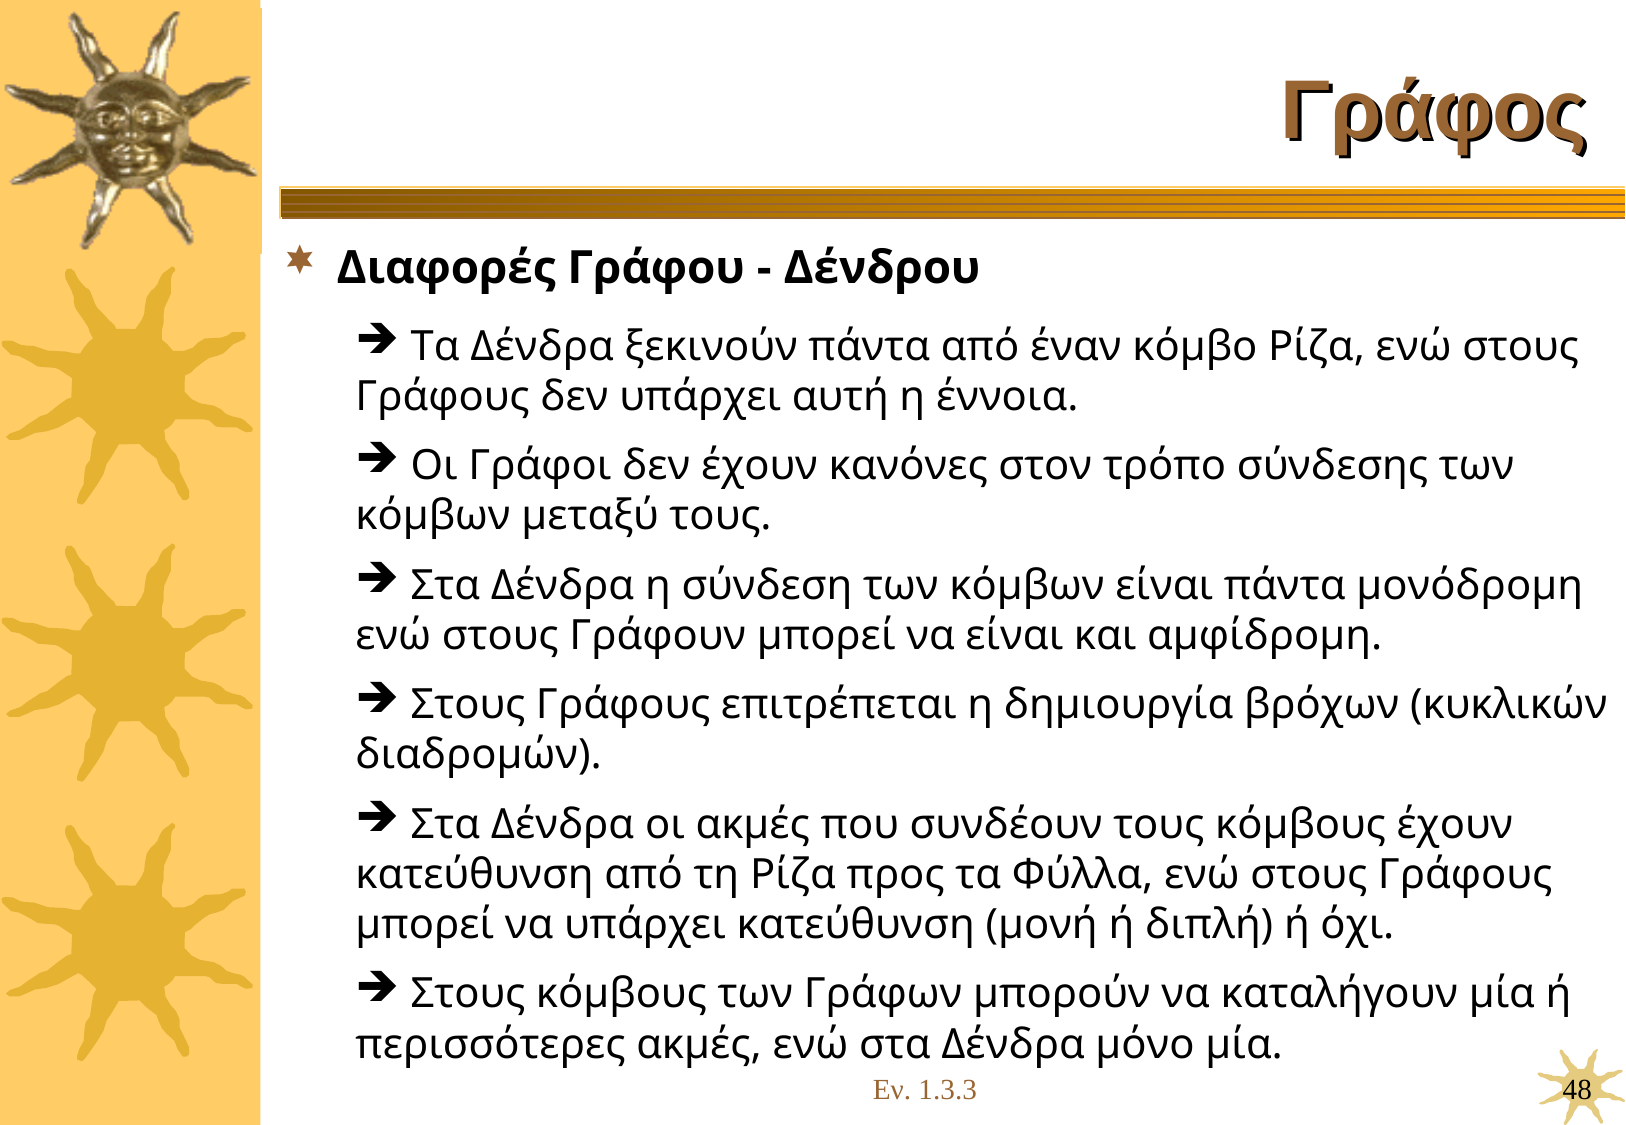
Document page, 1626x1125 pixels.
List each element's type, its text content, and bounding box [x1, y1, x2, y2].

text_box Γράφος [0, 0, 1625, 163]
picture [1, 163, 262, 254]
text_box Διαφορές Γράφου - Δένδρου Τα Δένδρα ξεκινούν πάντα από έναν κόμβο Ρίζα, ενώ στους Γράφους δεν υπάρχει αυτή η έννοια. Οι Γράφοι δεν έχουν κανόνες στον τρόπο σύνδεσης των κόμβων μεταξύ τους. Στα Δένδρα η σύνδεση των κόμβων είναι πάντα μονόδρομη ενώ στους Γράφουν μπορεί να είναι και αμφίδρομη. Στους Γράφους επιτρέπεται η δημιουργία βρόχων (κυκλικών διαδρομών). Στα Δένδρα οι ακμές που συνδέουν τους κόμβους έχουν κατεύθυνση από τη Ρίζα προς τα Φύλλα, ενώ στους Γράφους μπορεί να υπάρχει κατεύθυνση (μονή ή διπλή) ή όχι. Στους κόμβους των Γράφων μπορούν να καταλήγουν μία ή περισσότερες ακμές, ενώ στα Δένδρα μόνο μία. [265, 230, 1625, 1125]
